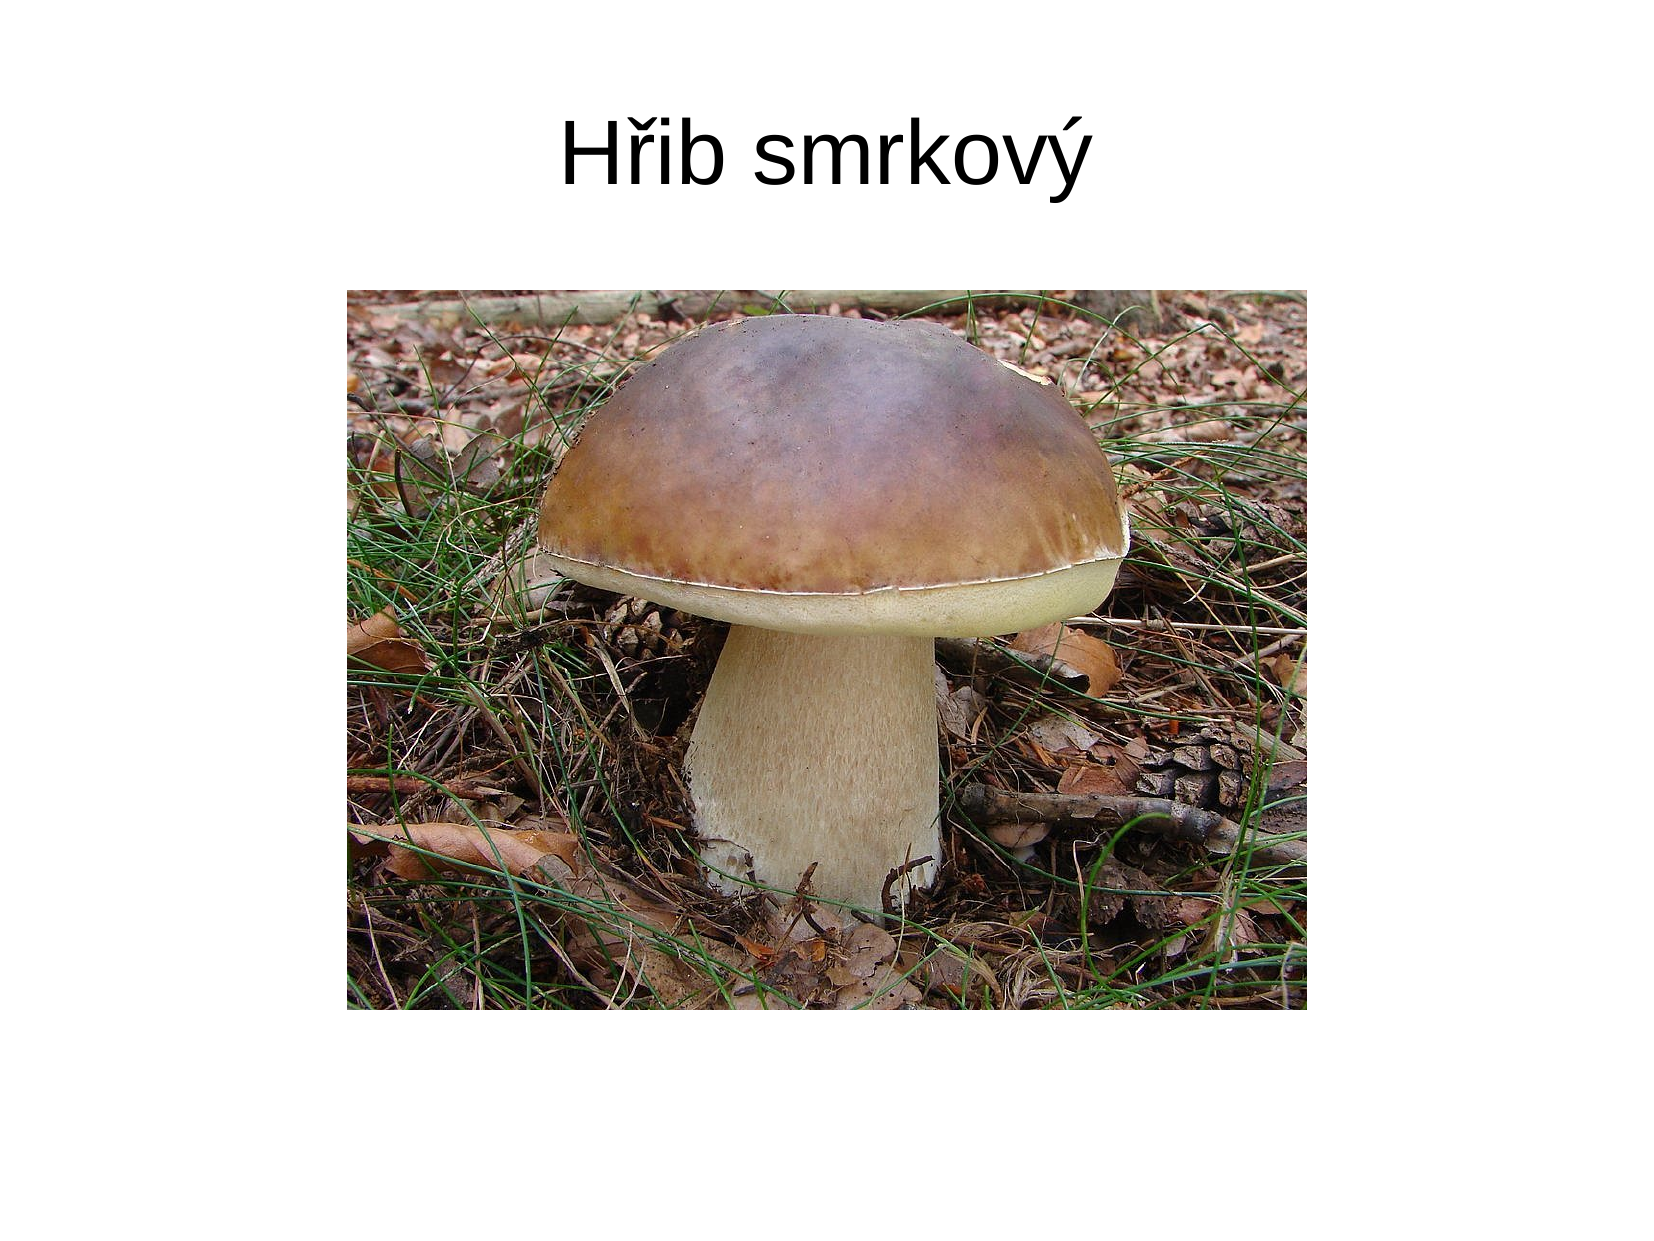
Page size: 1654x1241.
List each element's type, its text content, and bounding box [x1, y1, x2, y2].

picture [347, 290, 1307, 1010]
title Hřib smrkový [82, 49, 1571, 257]
